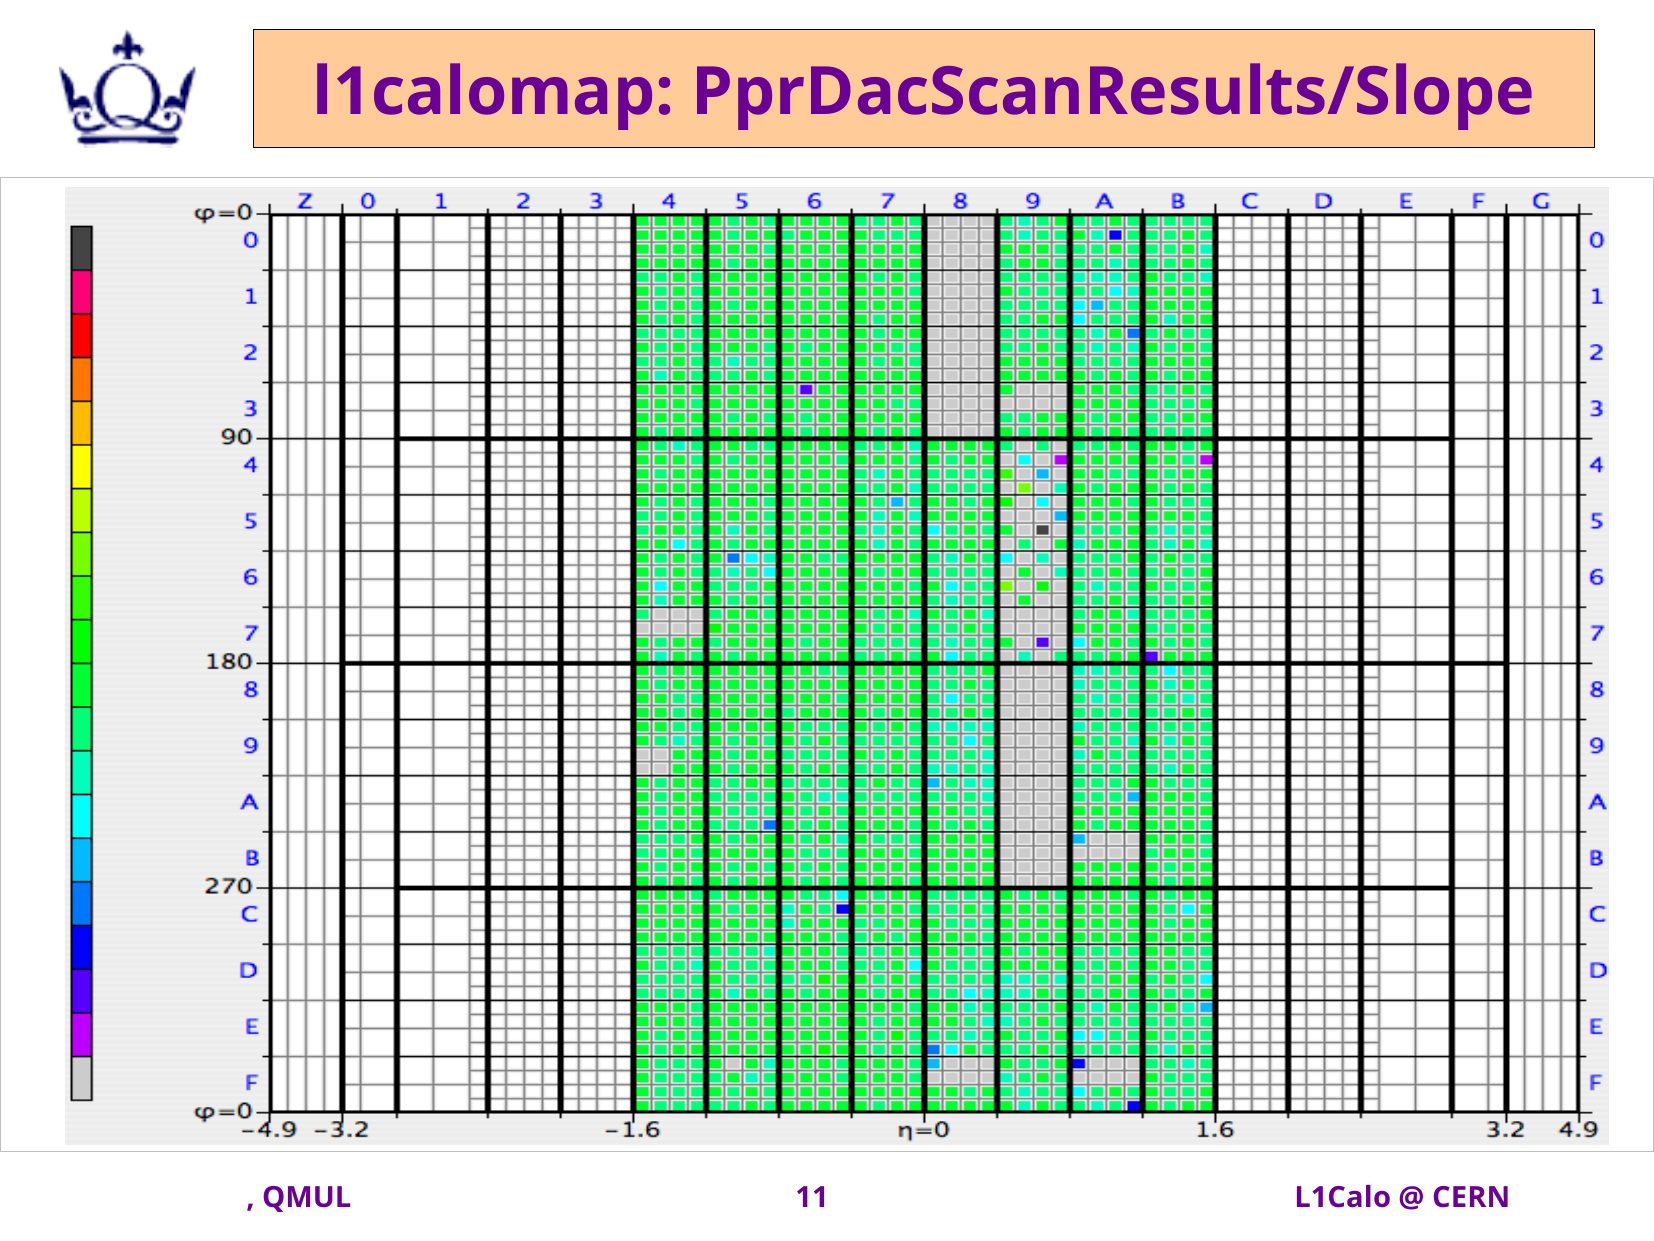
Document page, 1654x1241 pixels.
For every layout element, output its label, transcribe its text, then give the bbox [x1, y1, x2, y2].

picture [59, 29, 200, 148]
picture [65, 187, 1609, 1146]
title l1calomap: PprDacScanResults/Slope [253, 29, 1595, 148]
